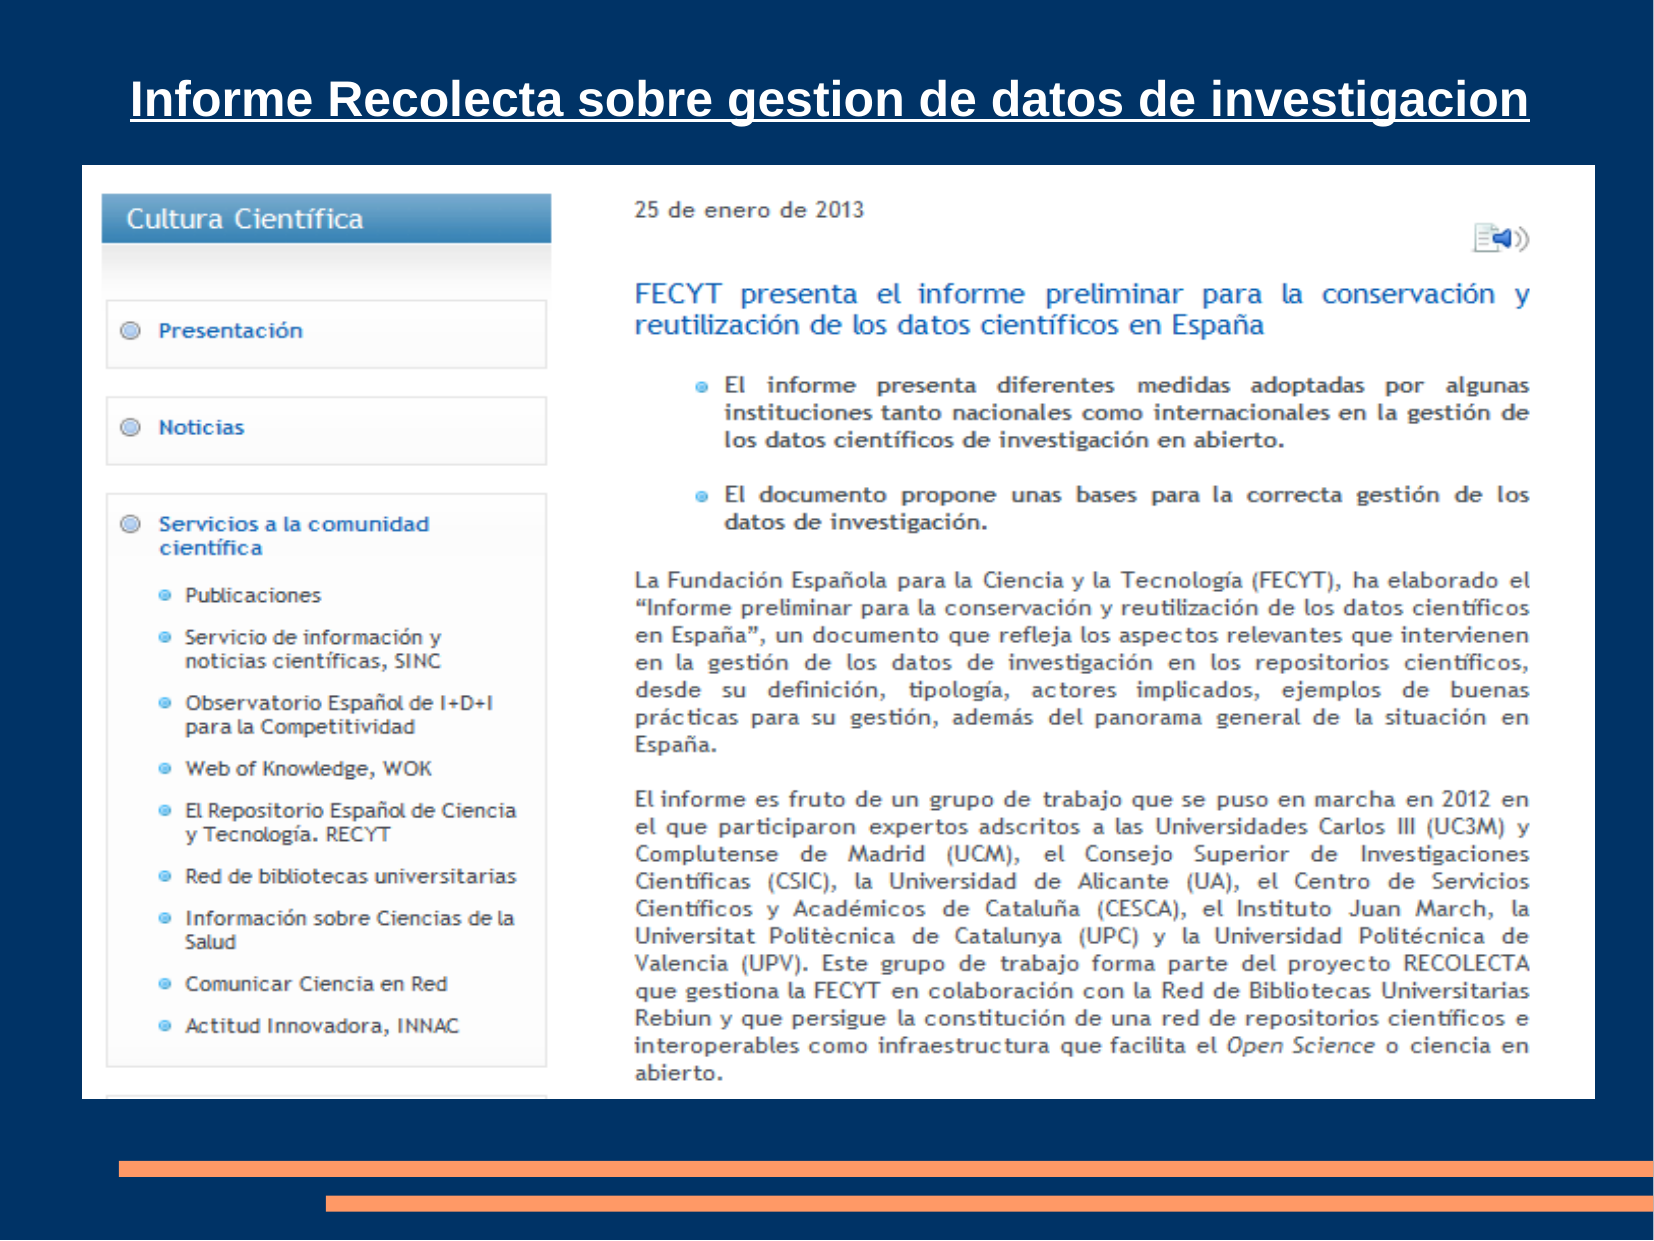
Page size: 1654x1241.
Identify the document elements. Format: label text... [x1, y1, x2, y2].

text_box Informe Recolecta sobre gestion de datos de investigacion [129, 70, 1531, 165]
picture [82, 165, 1595, 1099]
